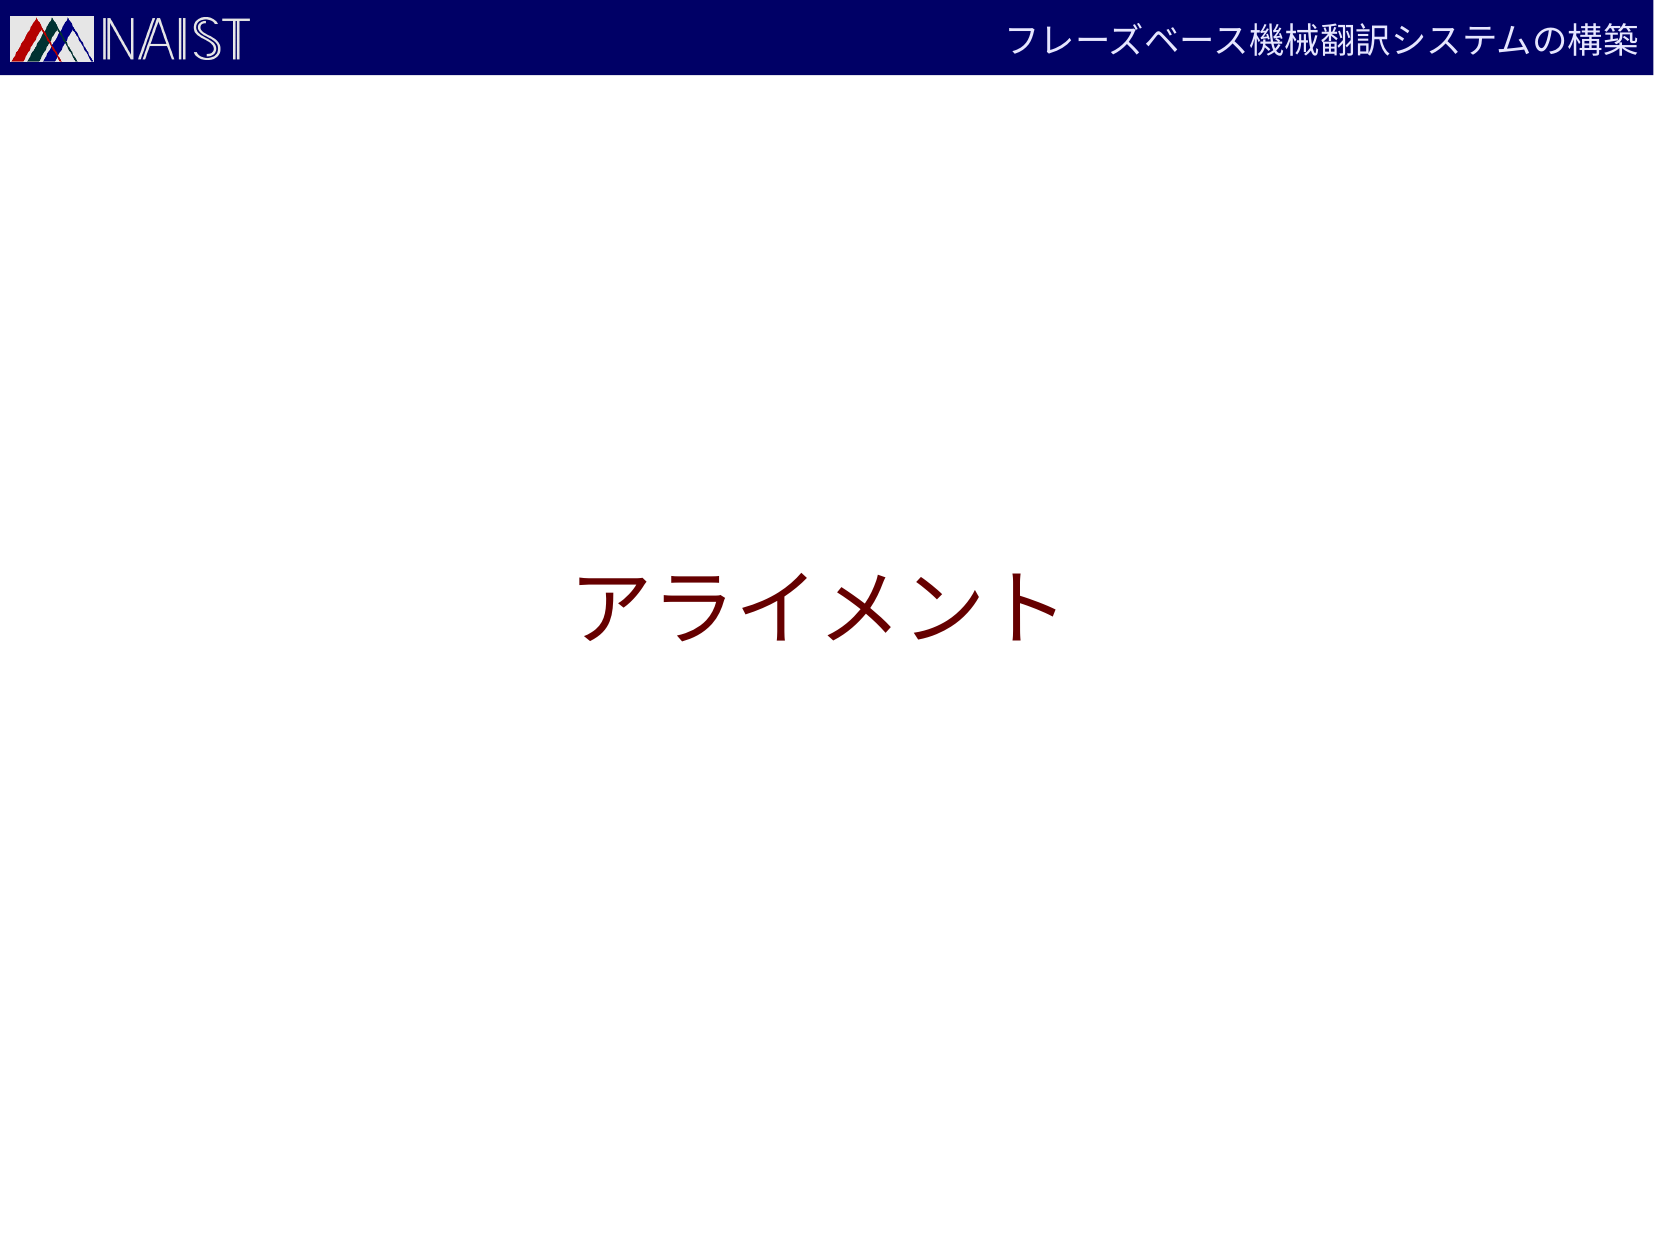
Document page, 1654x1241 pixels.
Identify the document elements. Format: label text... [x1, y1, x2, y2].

title アライメント [75, 506, 1564, 698]
picture [102, 17, 251, 60]
picture [10, 16, 94, 62]
